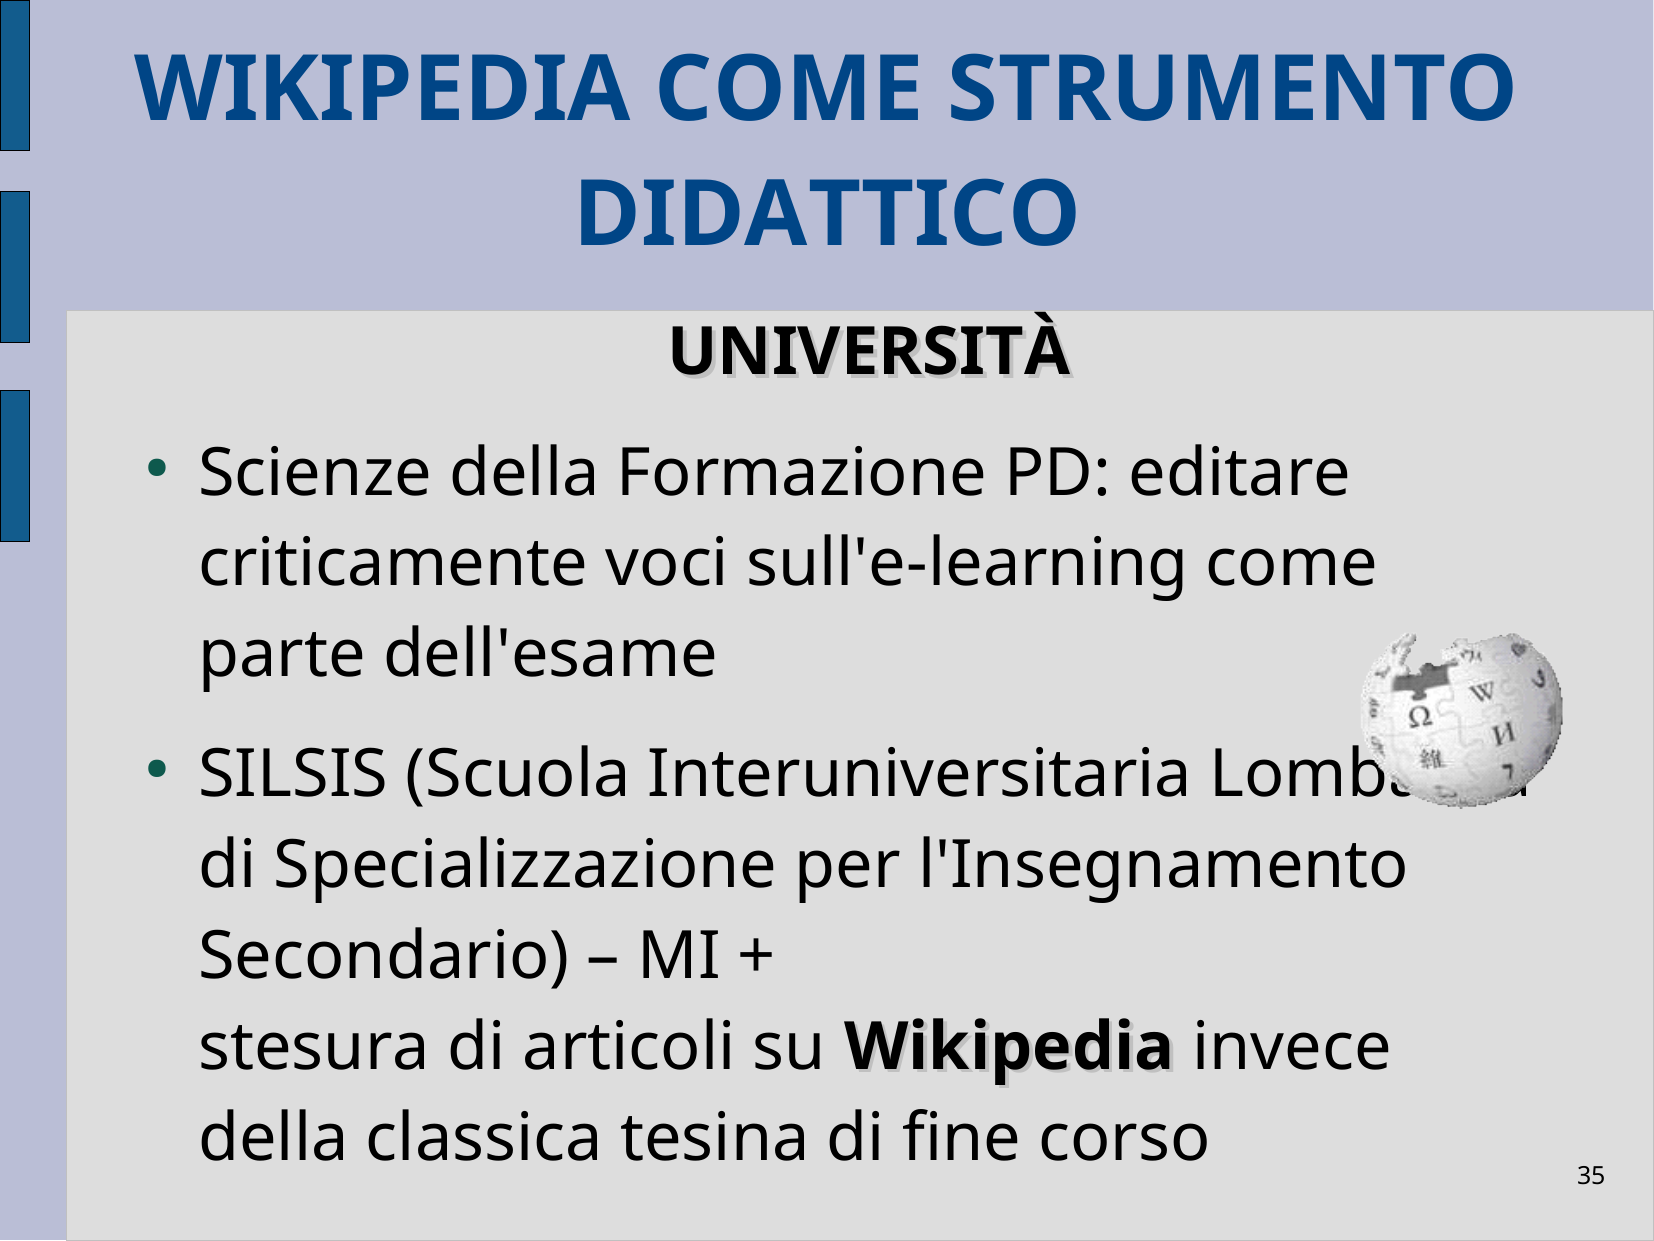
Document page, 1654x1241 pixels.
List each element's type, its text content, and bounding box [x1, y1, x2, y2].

text_box <numero> [1529, 1151, 1654, 1194]
title WIKIPEDIA COME STRUMENTO DIDATTICO [121, 19, 1534, 276]
picture [1358, 612, 1565, 810]
list UNIVERSITÀ Scienze della Formazione PD: editare criticamente voci sull'e-learning come parte dell'esame SILSIS (Scuola Interuniversitaria Lombarda di Specializzazione per l'Insegnamento Secondario) – MI + stesura di articoli su Wikipedia invece della classica tesina di fine corso [127, 303, 1540, 1200]
